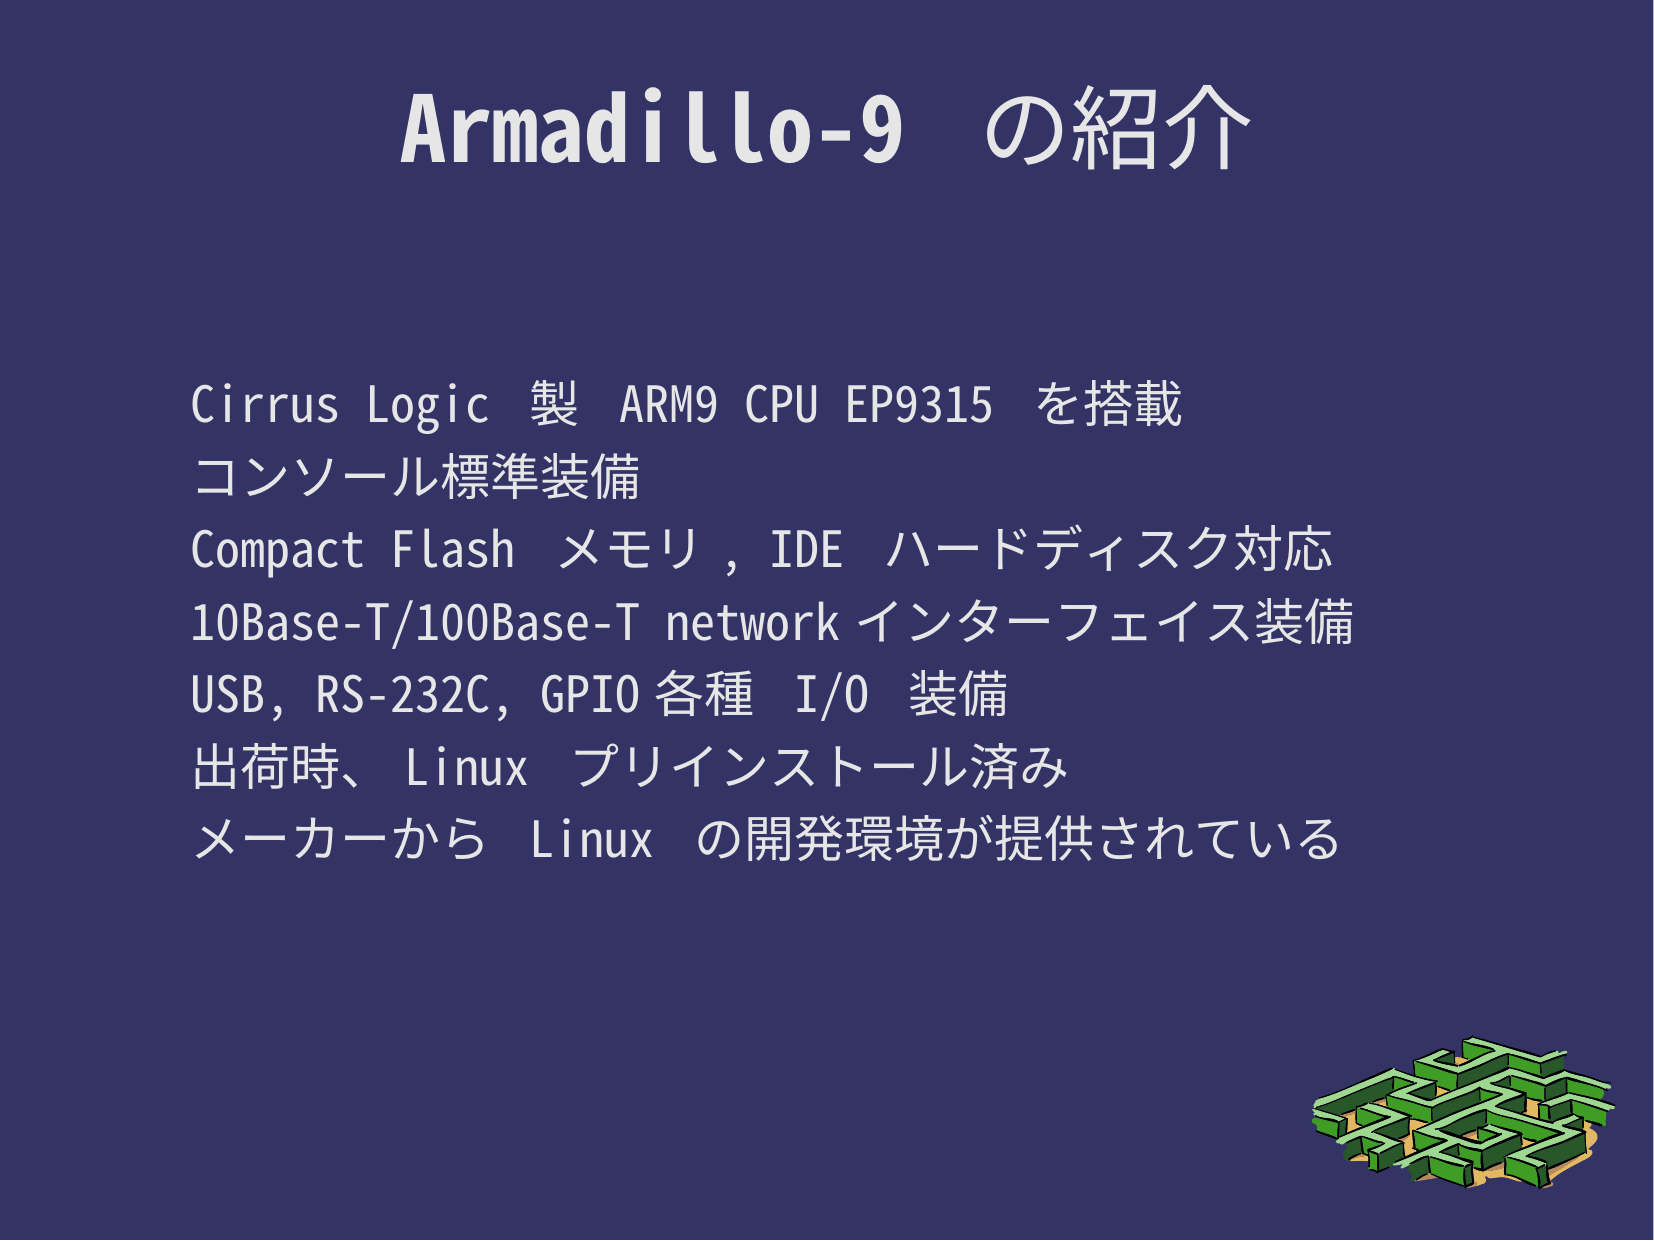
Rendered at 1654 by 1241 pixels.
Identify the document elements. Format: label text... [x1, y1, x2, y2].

list Cirrus Logic 製 ARM9 CPU EP9315 を搭載 コンソール標準装備 Compact Flash メモリ, IDE ハードディスク対応 10Base-T/100Base-T networkインターフェイス装備 USB, RS-232C, GPIO各種 I/O 装備 出荷時、Linux プリインストール済み メーカーから Linux の開発環境が提供されている [178, 364, 1570, 916]
title Armadillo-9 の紹介 [121, 19, 1534, 227]
